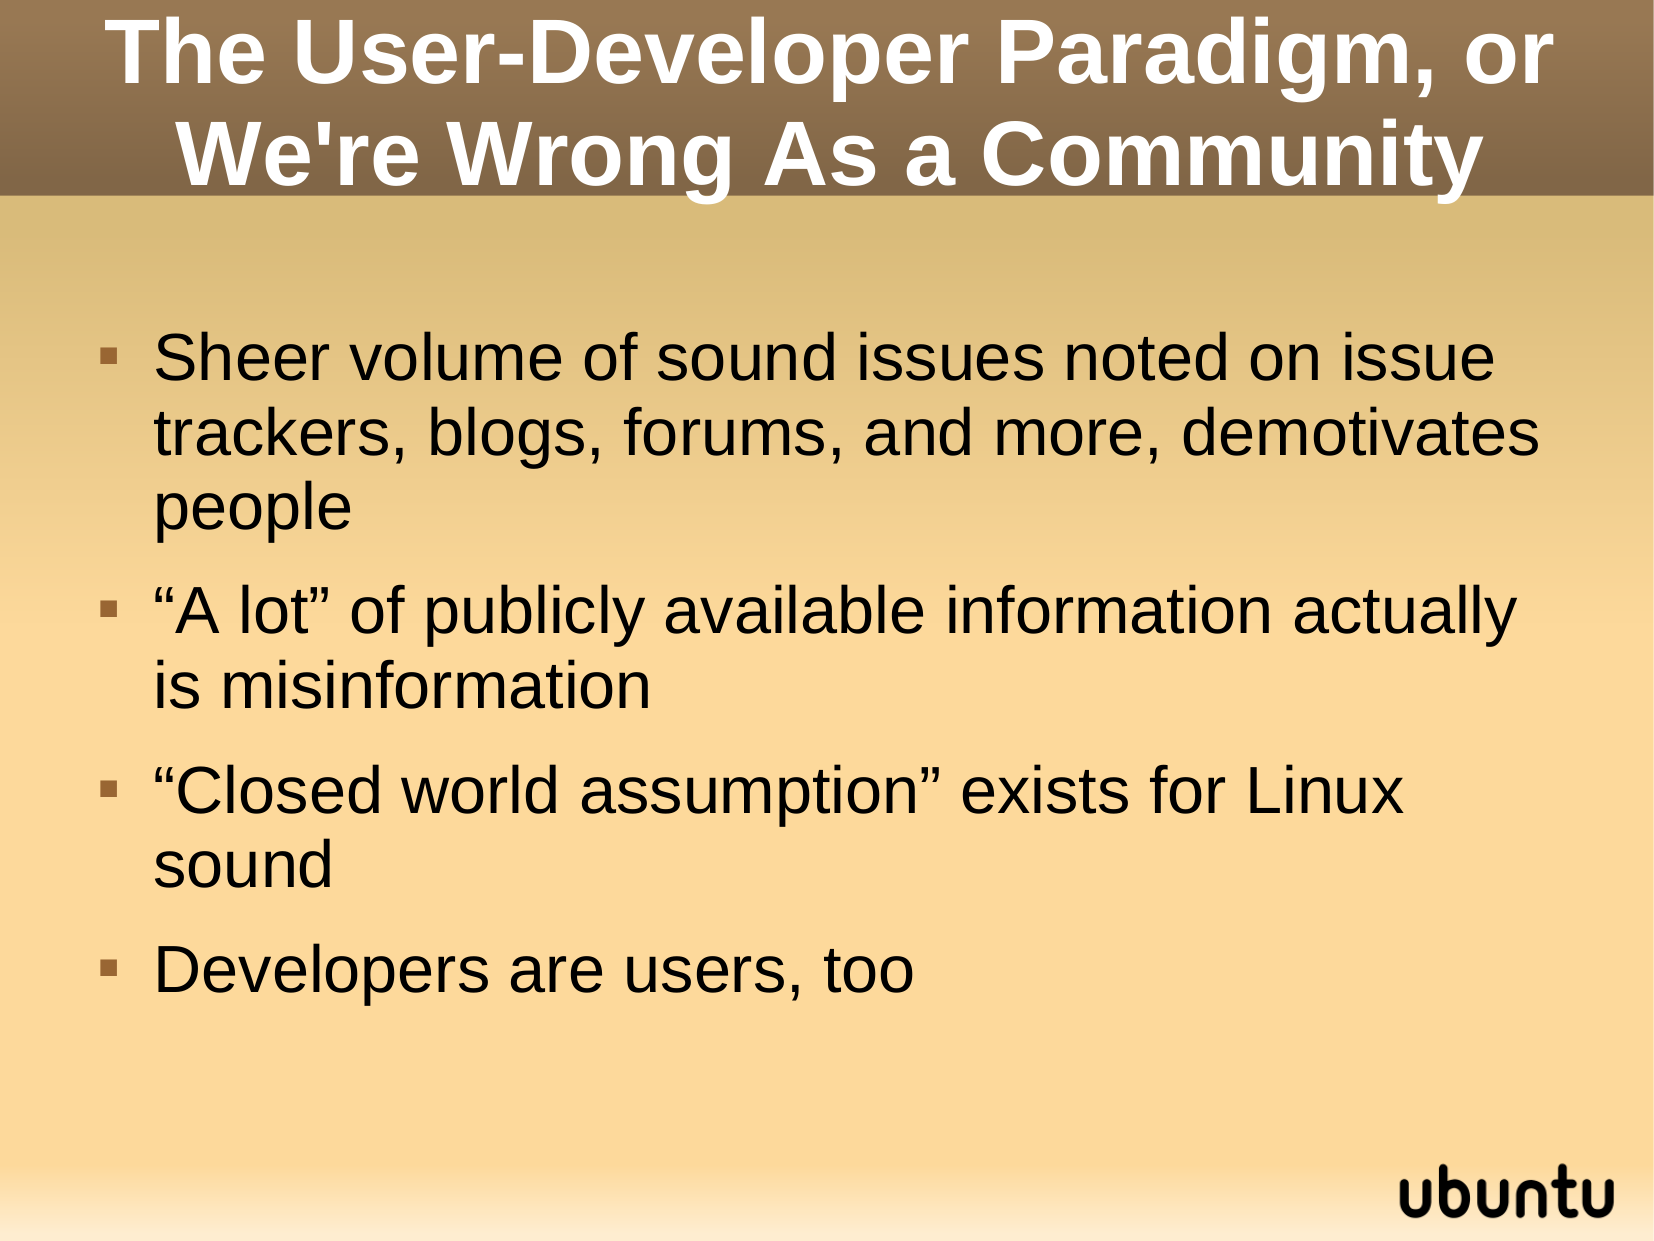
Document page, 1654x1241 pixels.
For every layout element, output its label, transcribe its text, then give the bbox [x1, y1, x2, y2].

title The User-Developer Paradigm, or We're Wrong As a Community [86, 0, 1576, 206]
picture [0, 0, 1654, 1241]
list Sheer volume of sound issues noted on issue trackers, blogs, forums, and more, demotivates people “A lot” of publicly available information actually is misinformation “Closed world assumption” exists for Linux sound Developers are users, too [82, 319, 1571, 1124]
